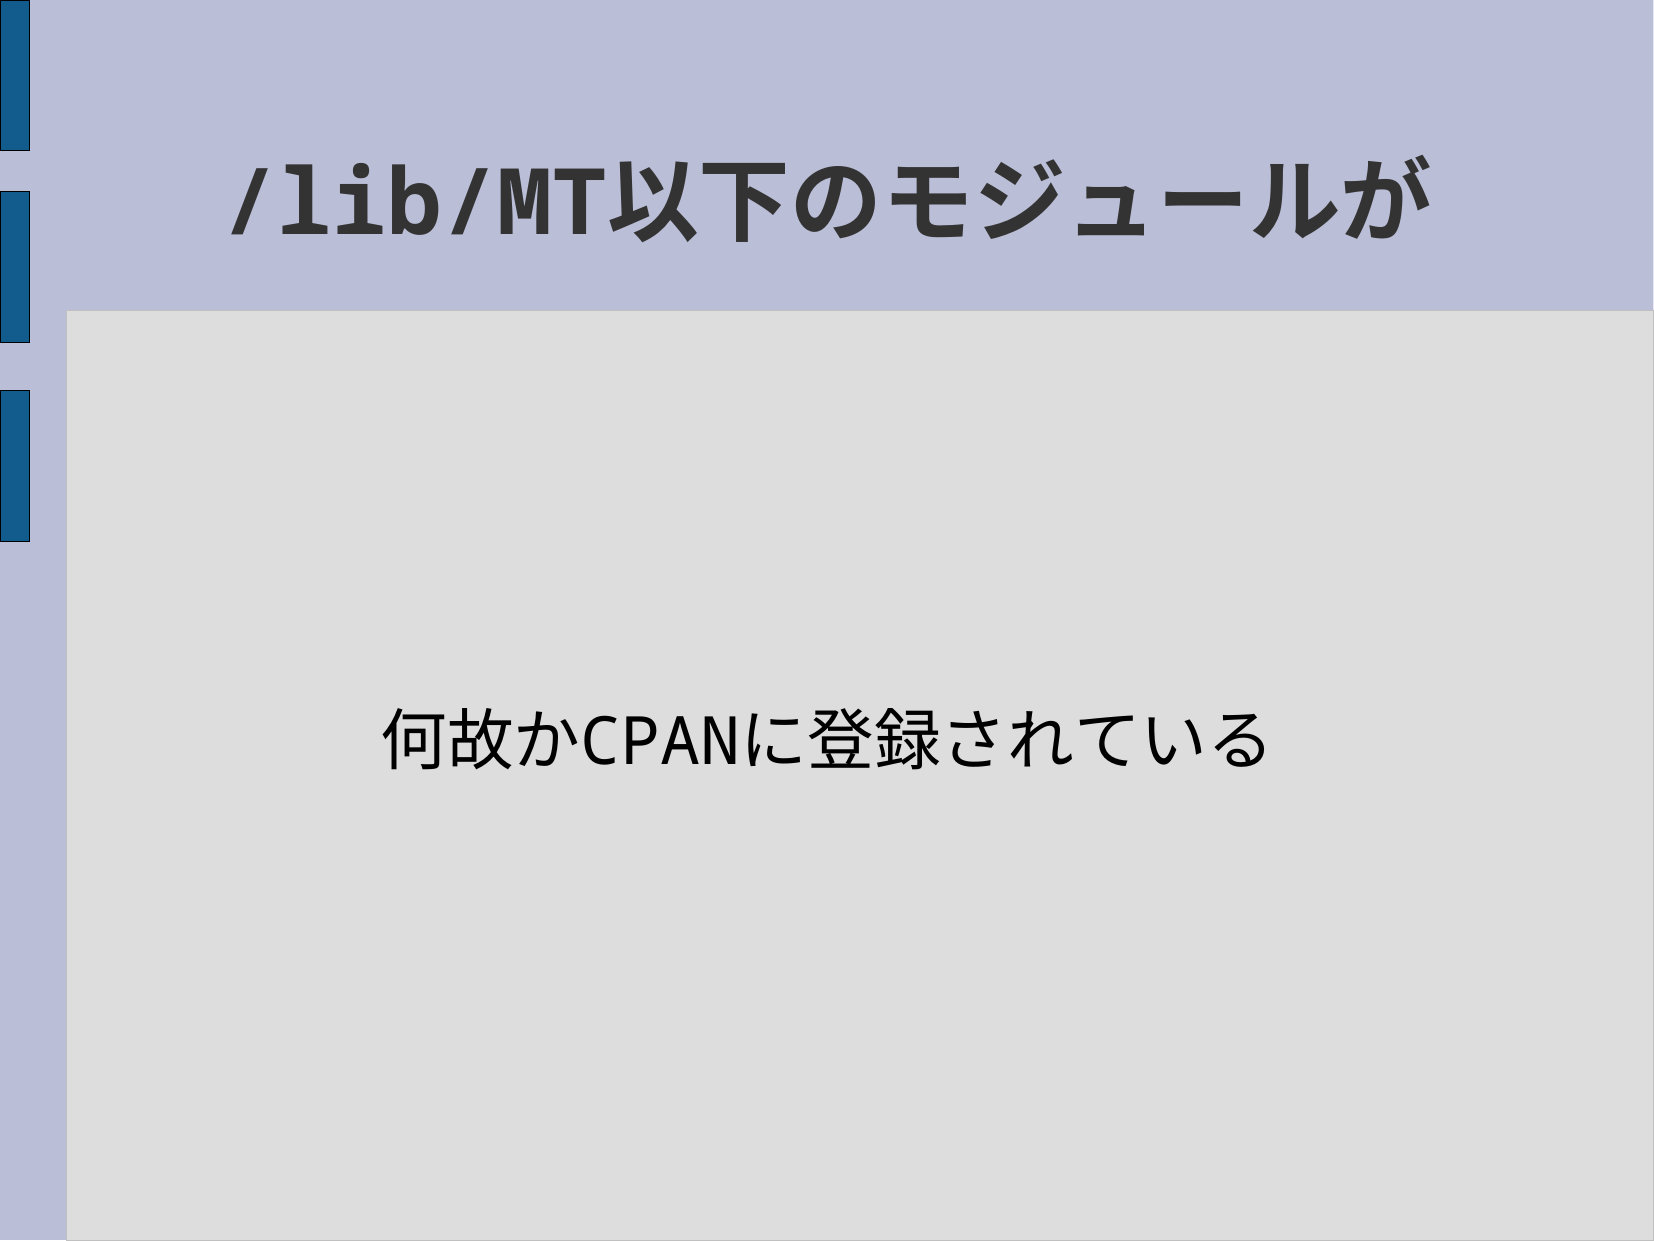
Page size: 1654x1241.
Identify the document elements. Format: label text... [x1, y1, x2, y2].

title /lib/MT以下のモジュールが [121, 98, 1534, 291]
subtitle 何故かCPANに登録されている [121, 352, 1534, 1119]
